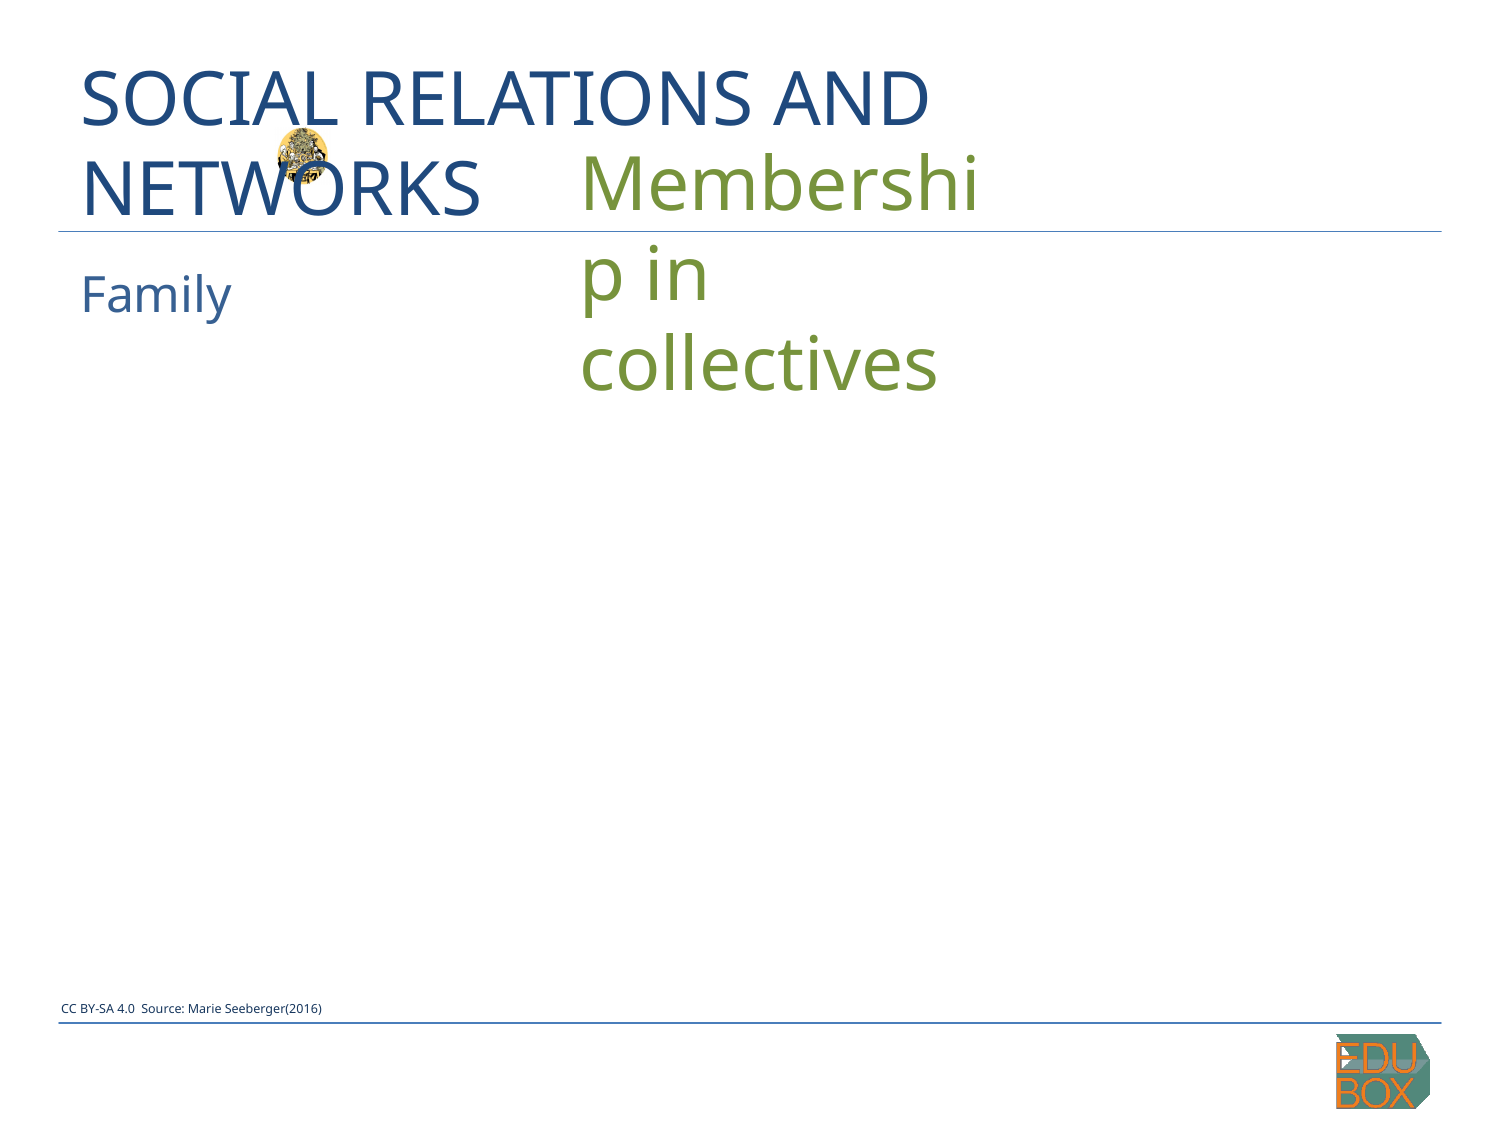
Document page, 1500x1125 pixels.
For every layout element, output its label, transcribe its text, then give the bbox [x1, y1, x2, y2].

text_box CC BY-SA 4.0 Source: Marie Seeberger(2016) [45, 993, 1121, 1027]
text_box Family [64, 255, 1414, 332]
picture [1328, 1028, 1437, 1114]
picture [420, 332, 1247, 1024]
list Membership in collectives [64, 127, 1040, 247]
picture [420, 249, 1247, 255]
title SOCIAL RELATIONS AND NETWORKS [64, 42, 1447, 153]
